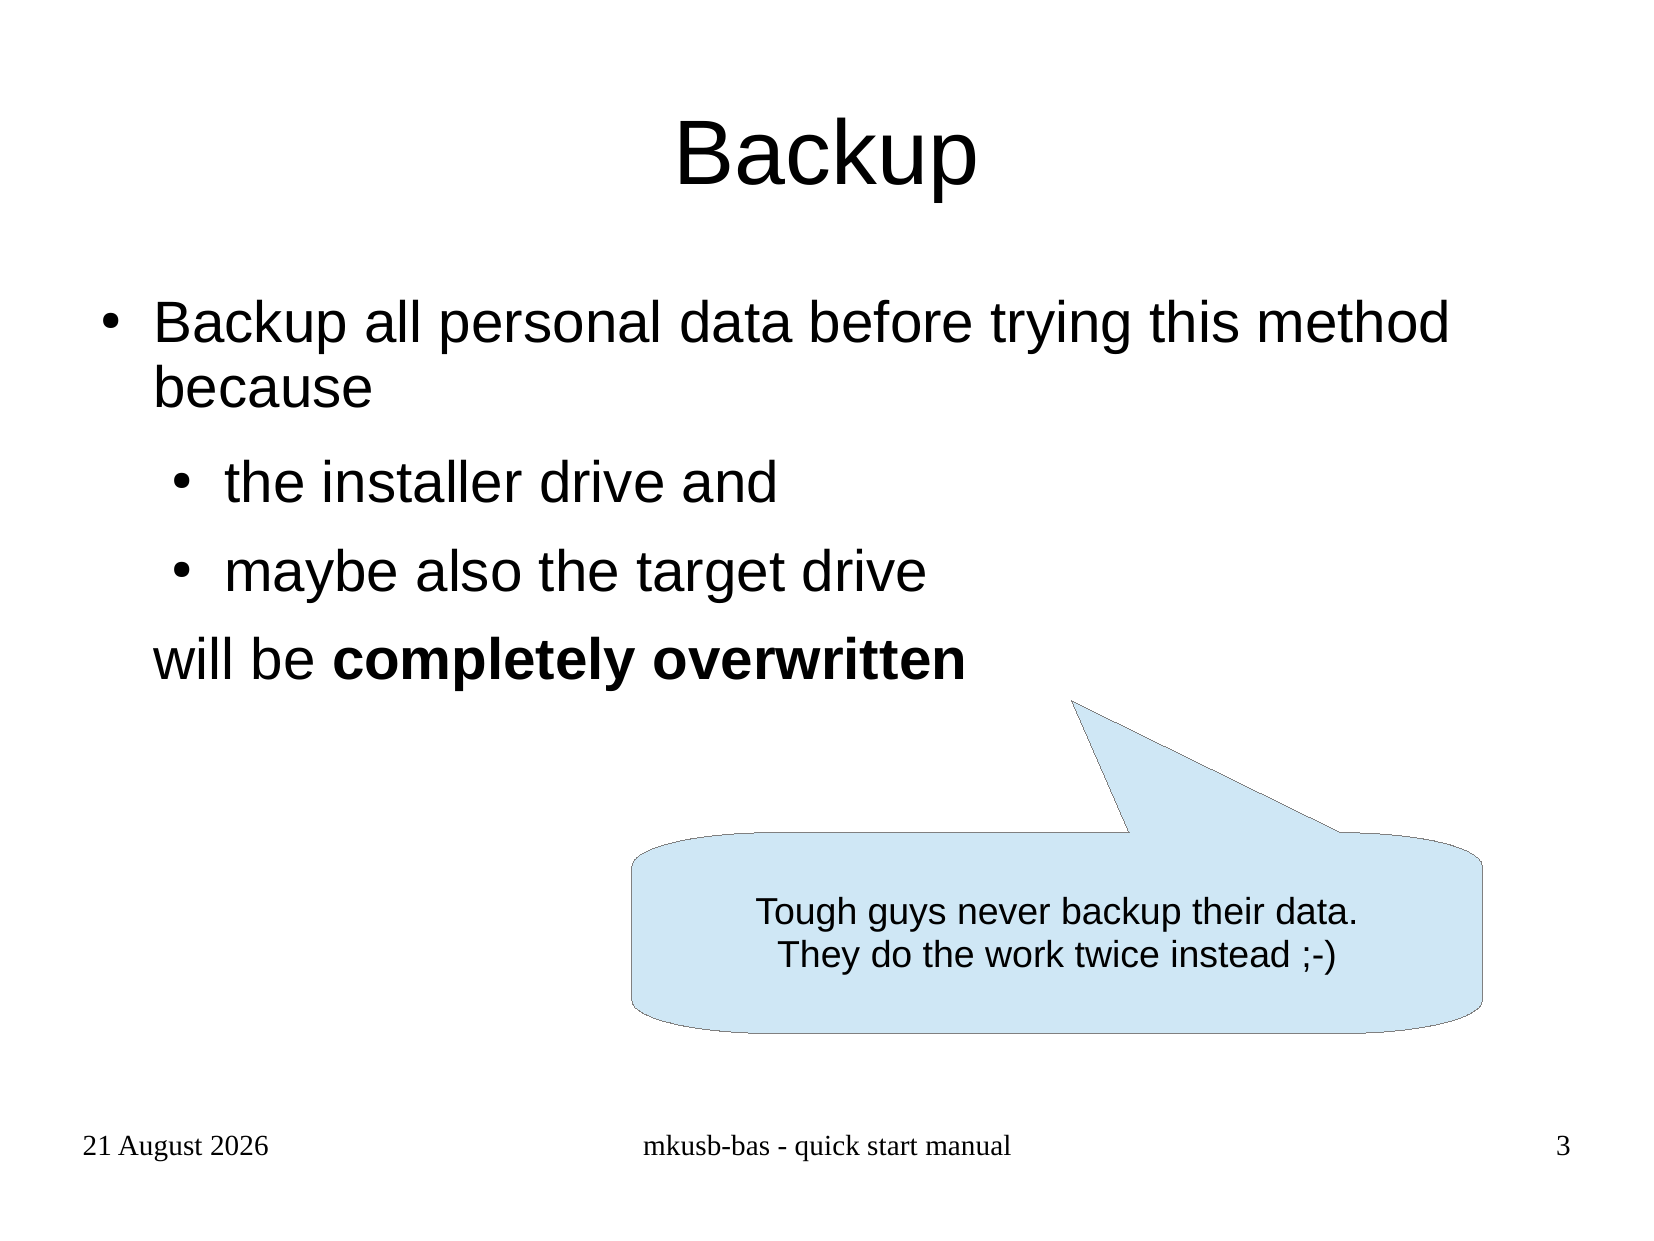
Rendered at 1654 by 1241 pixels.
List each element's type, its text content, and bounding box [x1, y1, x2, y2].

text_box Tough guys never backup their data. They do the work twice instead ;-) [631, 700, 1483, 1034]
list Backup all personal data before trying this method because the installer drive and maybe also the target drive will be completely overwritten [82, 290, 1538, 1010]
title Backup [82, 49, 1571, 257]
